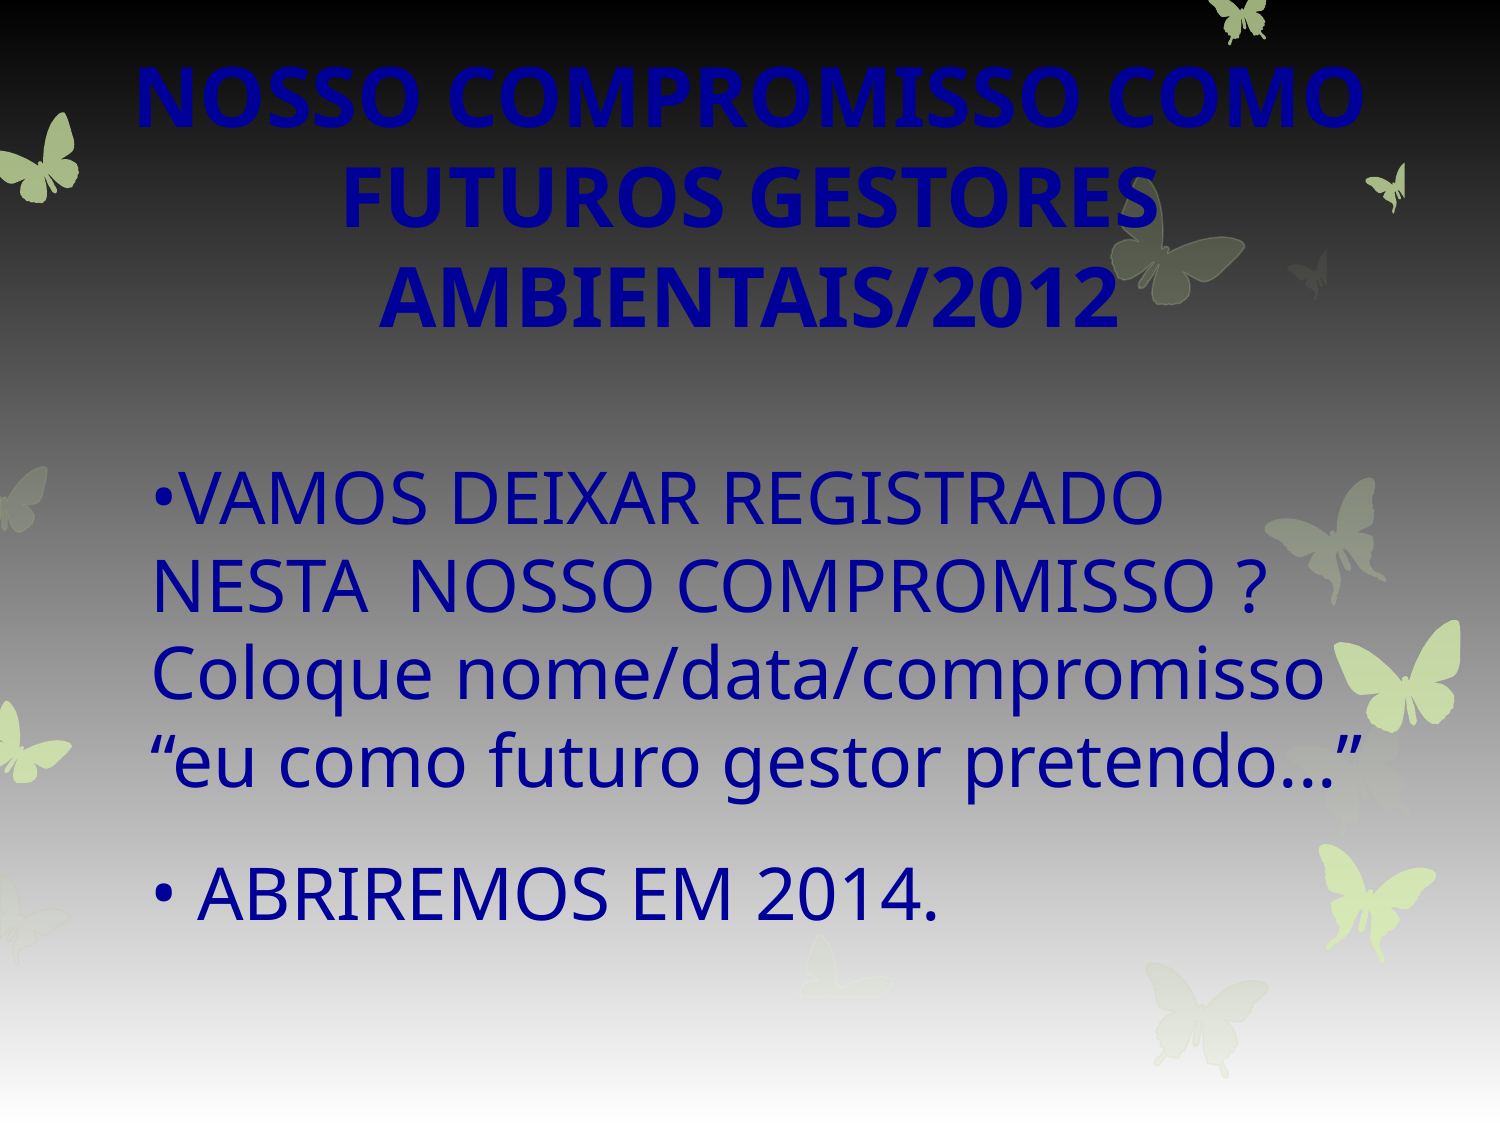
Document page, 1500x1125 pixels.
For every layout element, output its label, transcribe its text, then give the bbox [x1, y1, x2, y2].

text_box VAMOS DEIXAR REGISTRADO NESTA NOSSO COMPROMISSO ? Coloque nome/data/compromisso “eu como futuro gestor pretendo...” ABRIREMOS EM 2014. [135, 444, 1412, 1125]
text_box NOSSO COMPROMISSO COMO FUTUROS GESTORES AMBIENTAIS/2012 [49, 36, 1326, 1125]
